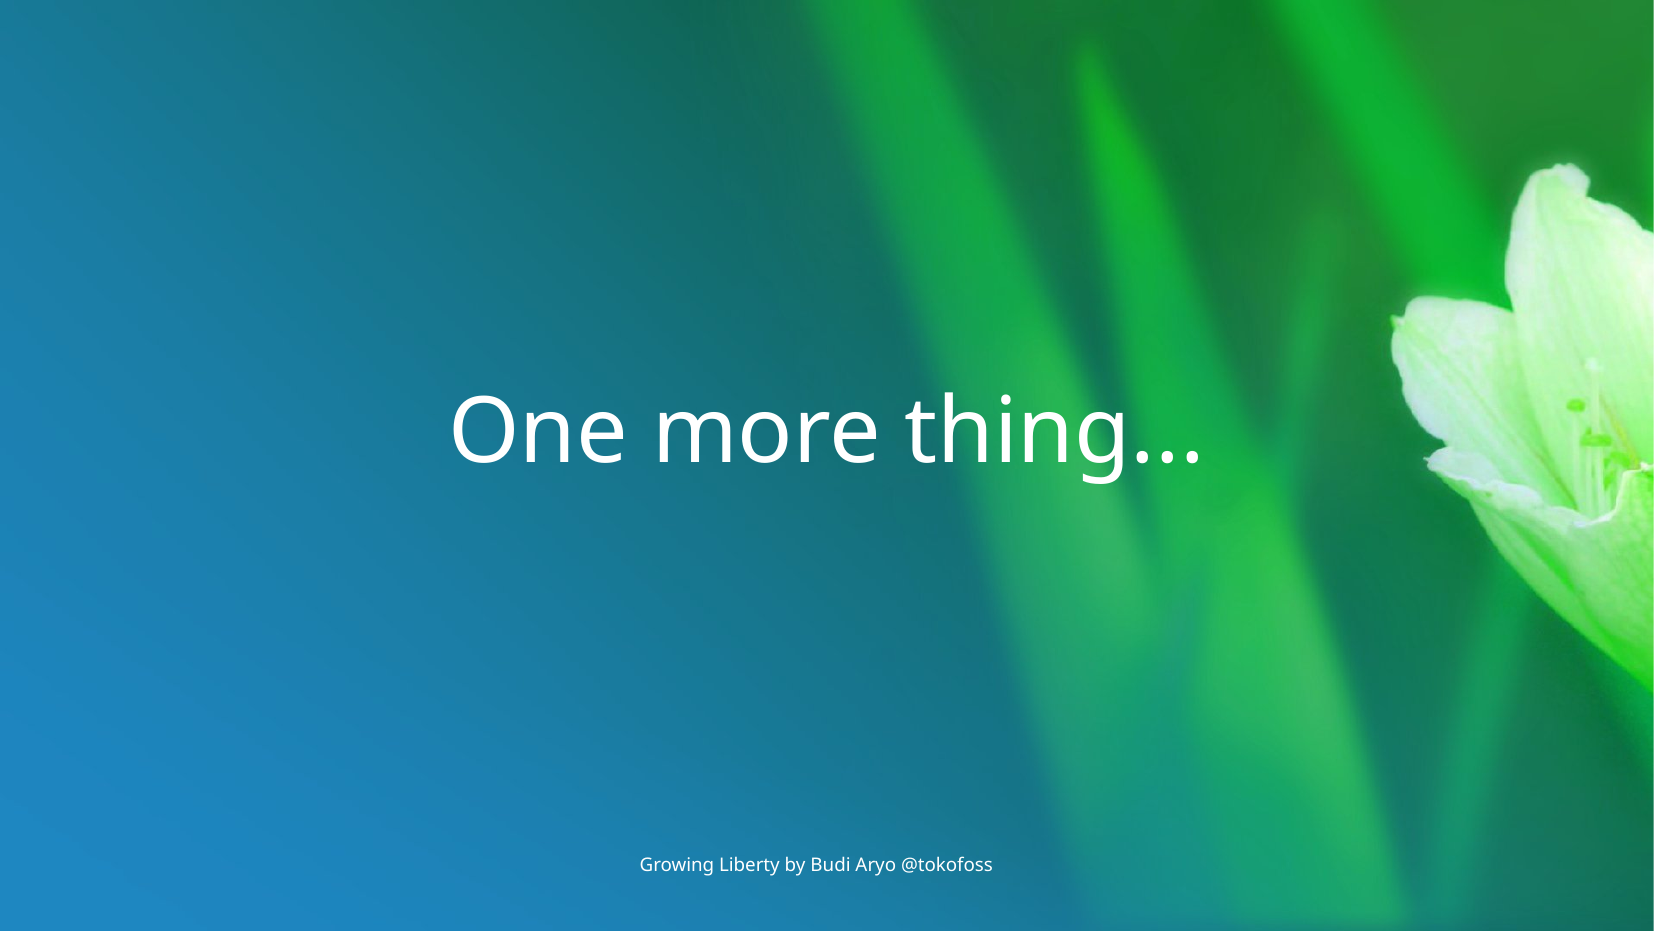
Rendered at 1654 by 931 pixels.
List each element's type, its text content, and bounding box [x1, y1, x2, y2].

picture [0, 0, 1654, 931]
text_box One more thing... [82, 362, 1571, 488]
text_box Growing Liberty by Budi Aryo @tokofoss [71, 845, 1561, 883]
